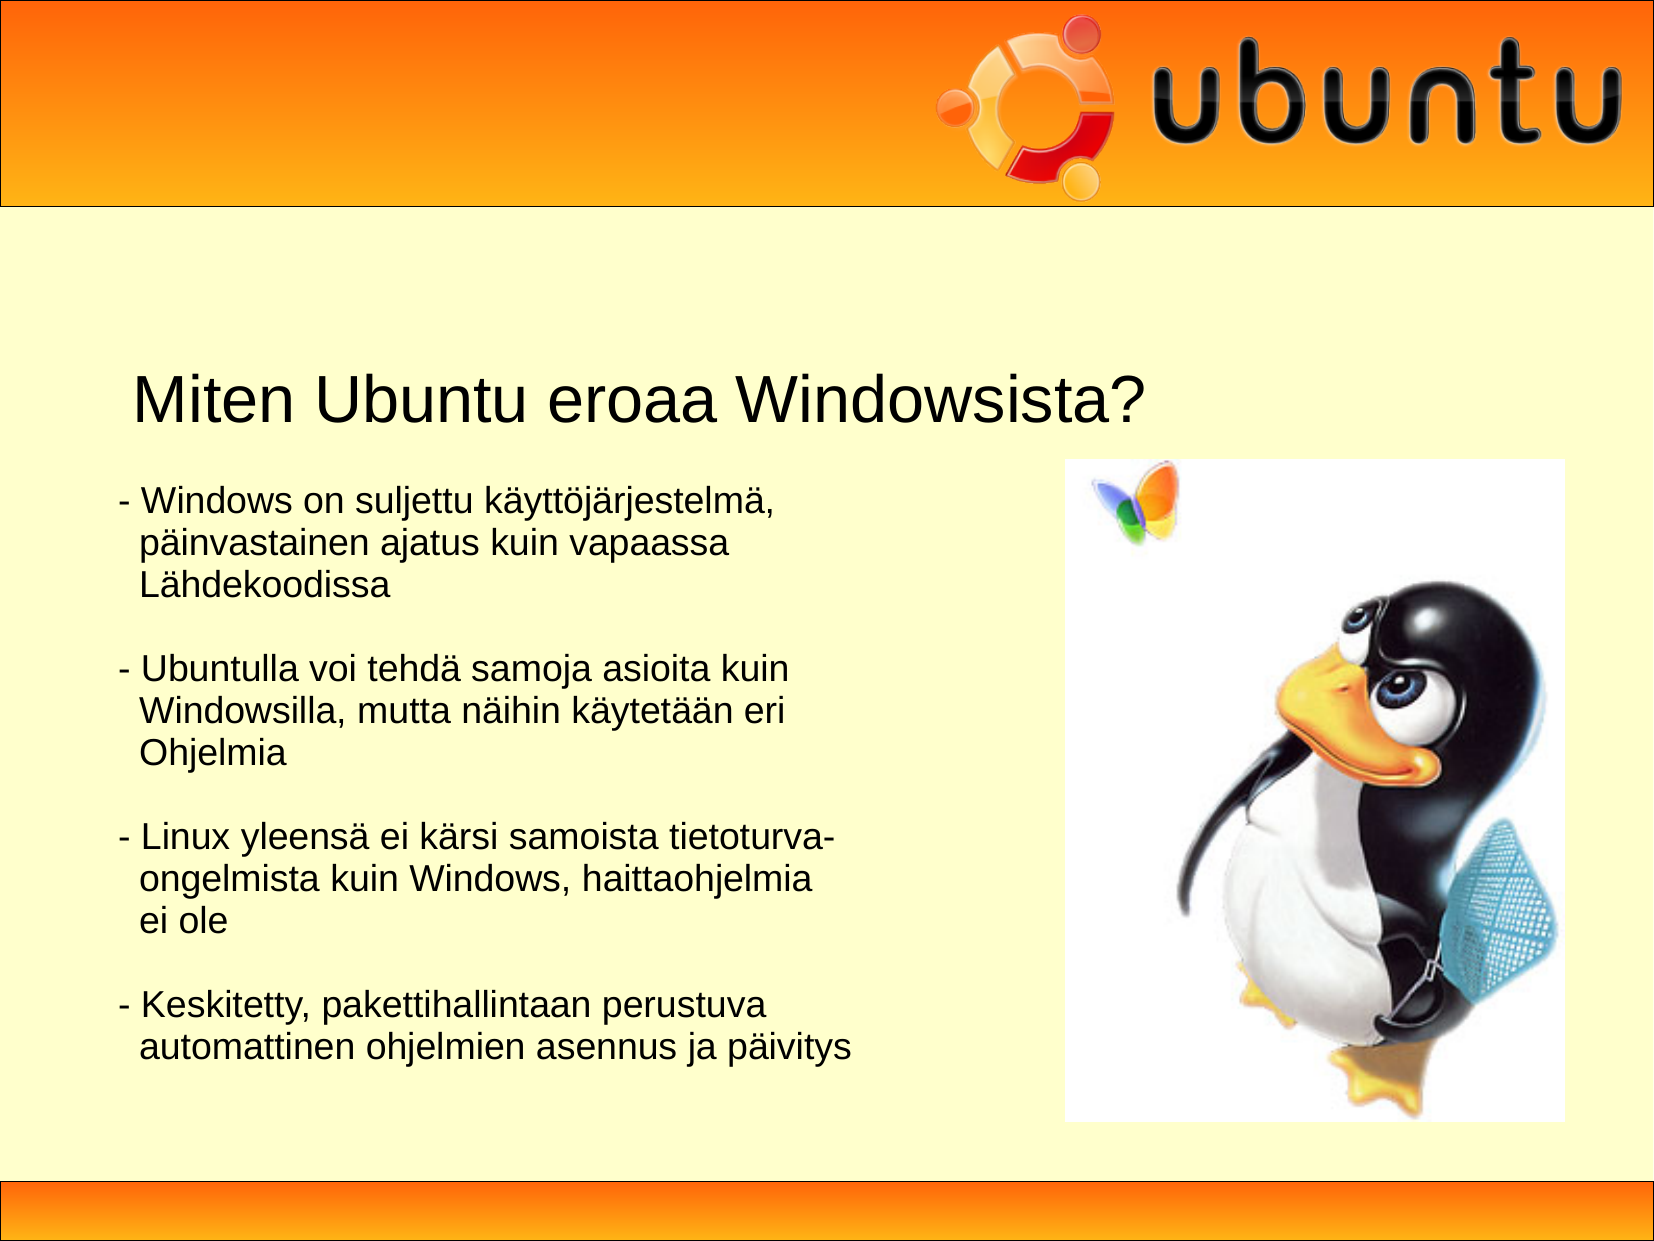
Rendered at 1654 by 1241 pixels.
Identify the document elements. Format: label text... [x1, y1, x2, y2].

picture [1065, 459, 1565, 1123]
text_box [0, 1181, 1654, 1241]
text_box - Windows on suljettu käyttöjärjestelmä, päinvastainen ajatus kuin vapaassa Lähdekoodissa - Ubuntulla voi tehdä samoja asioita kuin Windowsilla, mutta näihin käytetään eri Ohjelmia - Linux yleensä ei kärsi samoista tietoturva- ongelmista kuin Windows, haittaohjelmia ei ole - Keskitetty, pakettihallintaan perustuva automattinen ohjelmien asennus ja päivitys [29, 472, 867, 1076]
text_box Miten Ubuntu eroaa Windowsista? [118, 354, 1163, 474]
picture [915, 0, 1654, 218]
text_box [0, 0, 915, 207]
